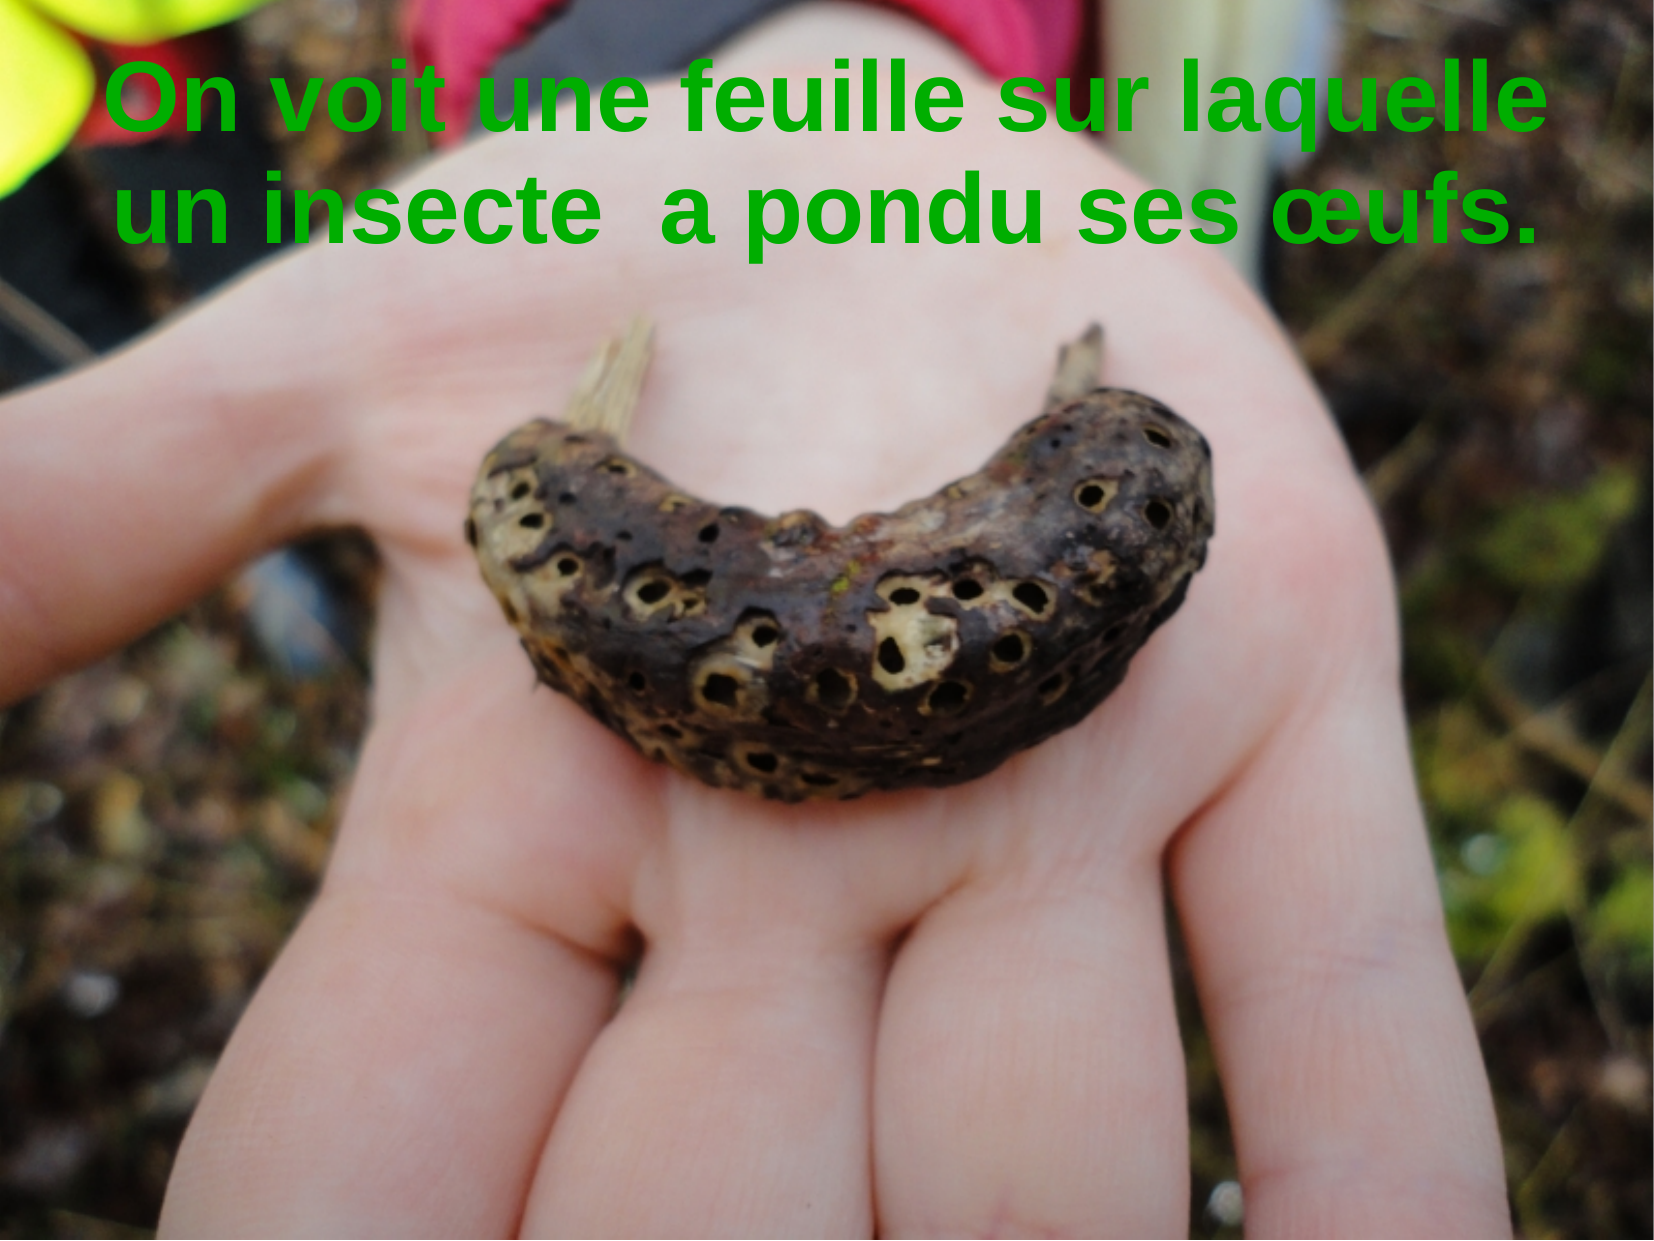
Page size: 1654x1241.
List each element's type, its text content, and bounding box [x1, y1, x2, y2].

title On voit une feuille sur laquelle un insecte a pondu ses œufs. [82, 41, 1571, 265]
picture [0, 0, 1654, 1240]
